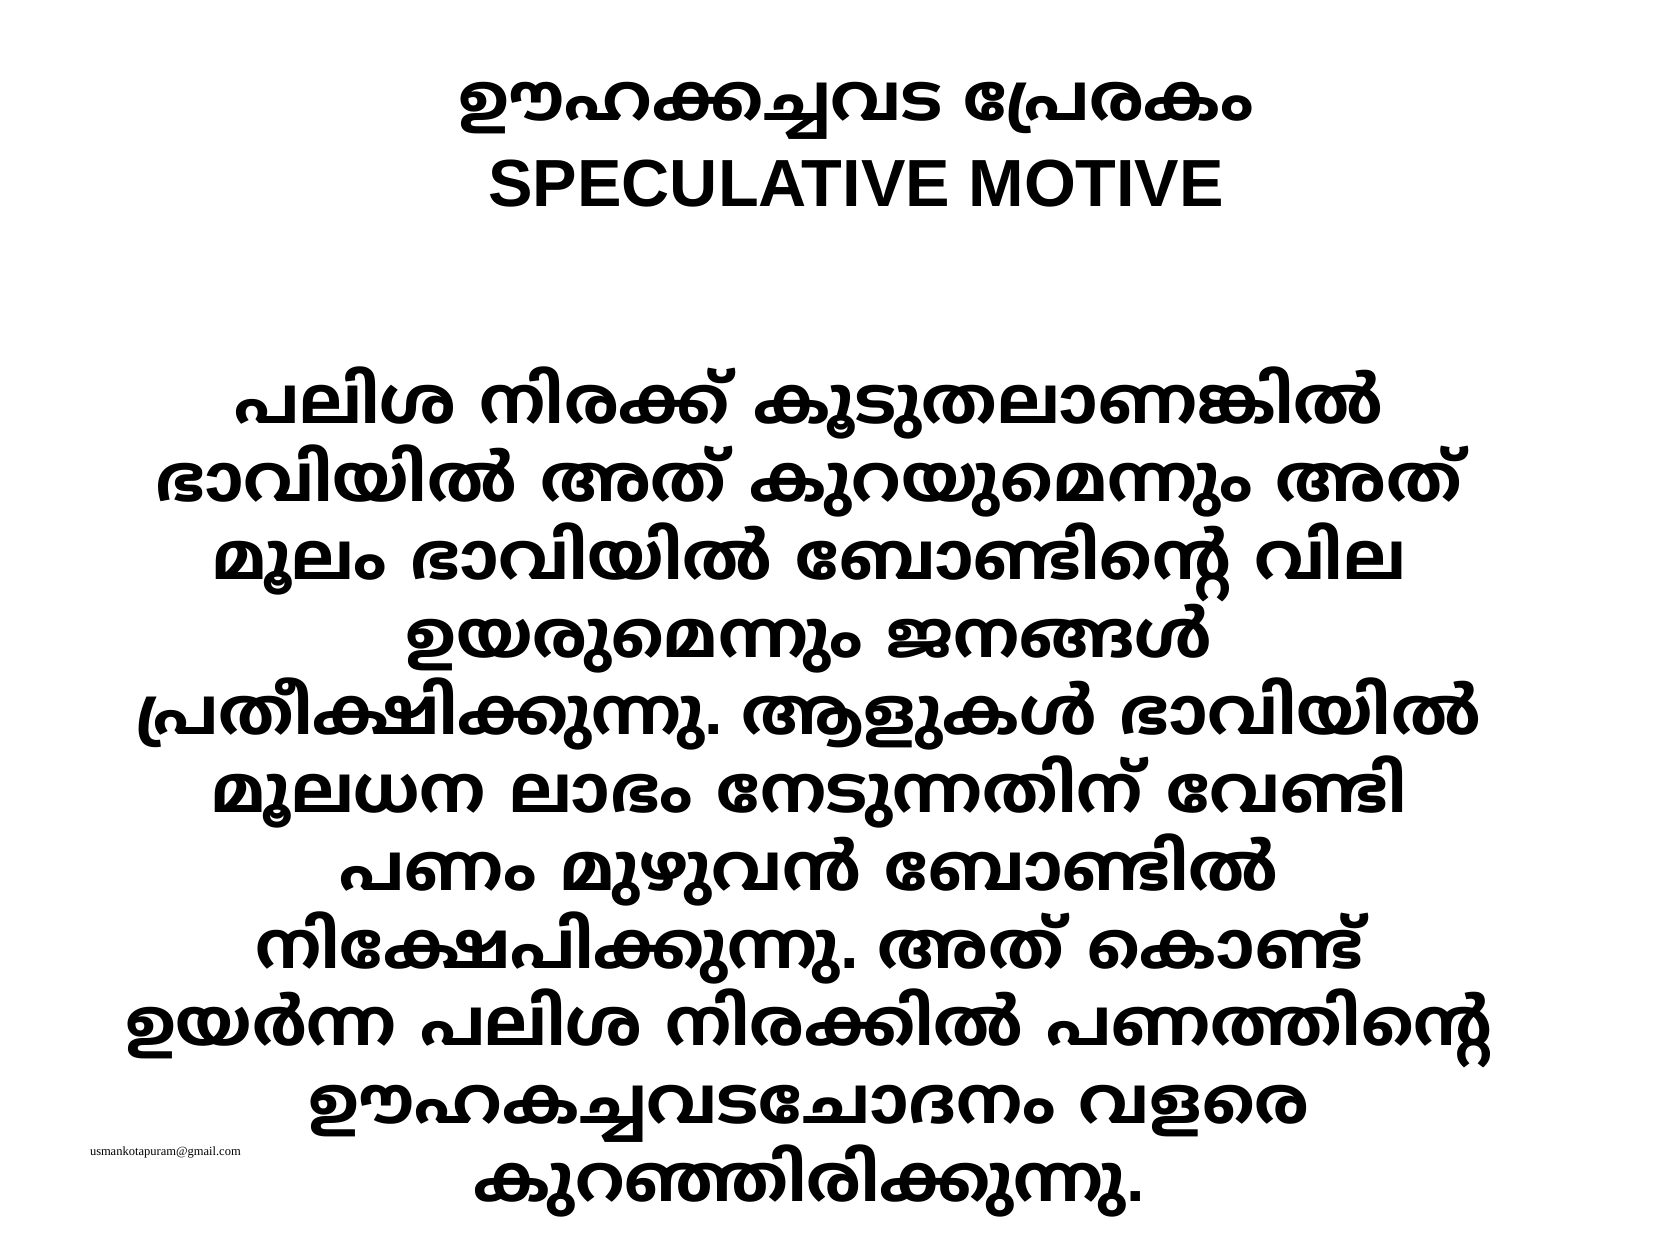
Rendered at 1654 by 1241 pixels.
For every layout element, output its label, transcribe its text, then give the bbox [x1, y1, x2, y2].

text_box പലിശ നിരക്ക് കൂടുതലാണങ്കിൽ ഭാവിയിൽ അത് കുറയുമെന്നും അത് മൂലം ഭാവിയിൽ ബോണ്ടിന്റെ വില ഉയരുമെന്നും ജനങ്ങൾ പ്രതീക്ഷിക്കുന്നു. ആളുകൾ ഭാവിയിൽ മൂലധന ലാഭം നേടുന്നതിന് വേണ്ടി പണം മുഴുവൻ ബോണ്ടിൽ നിക്ഷേപിക്കുന്നു. അത് കൊണ്ട് ഉയർന്ന പലിശ നിരക്കിൽ പണത്തിന്റെ ഊഹകച്ചവടചോദനം വളരെ കുറഞ്ഞിരിക്കുന്നു. [94, 354, 1524, 1063]
title ഊഹക്കച്ചവട പ്രേരകം SPECULATIVE MOTIVE [153, 23, 1560, 260]
